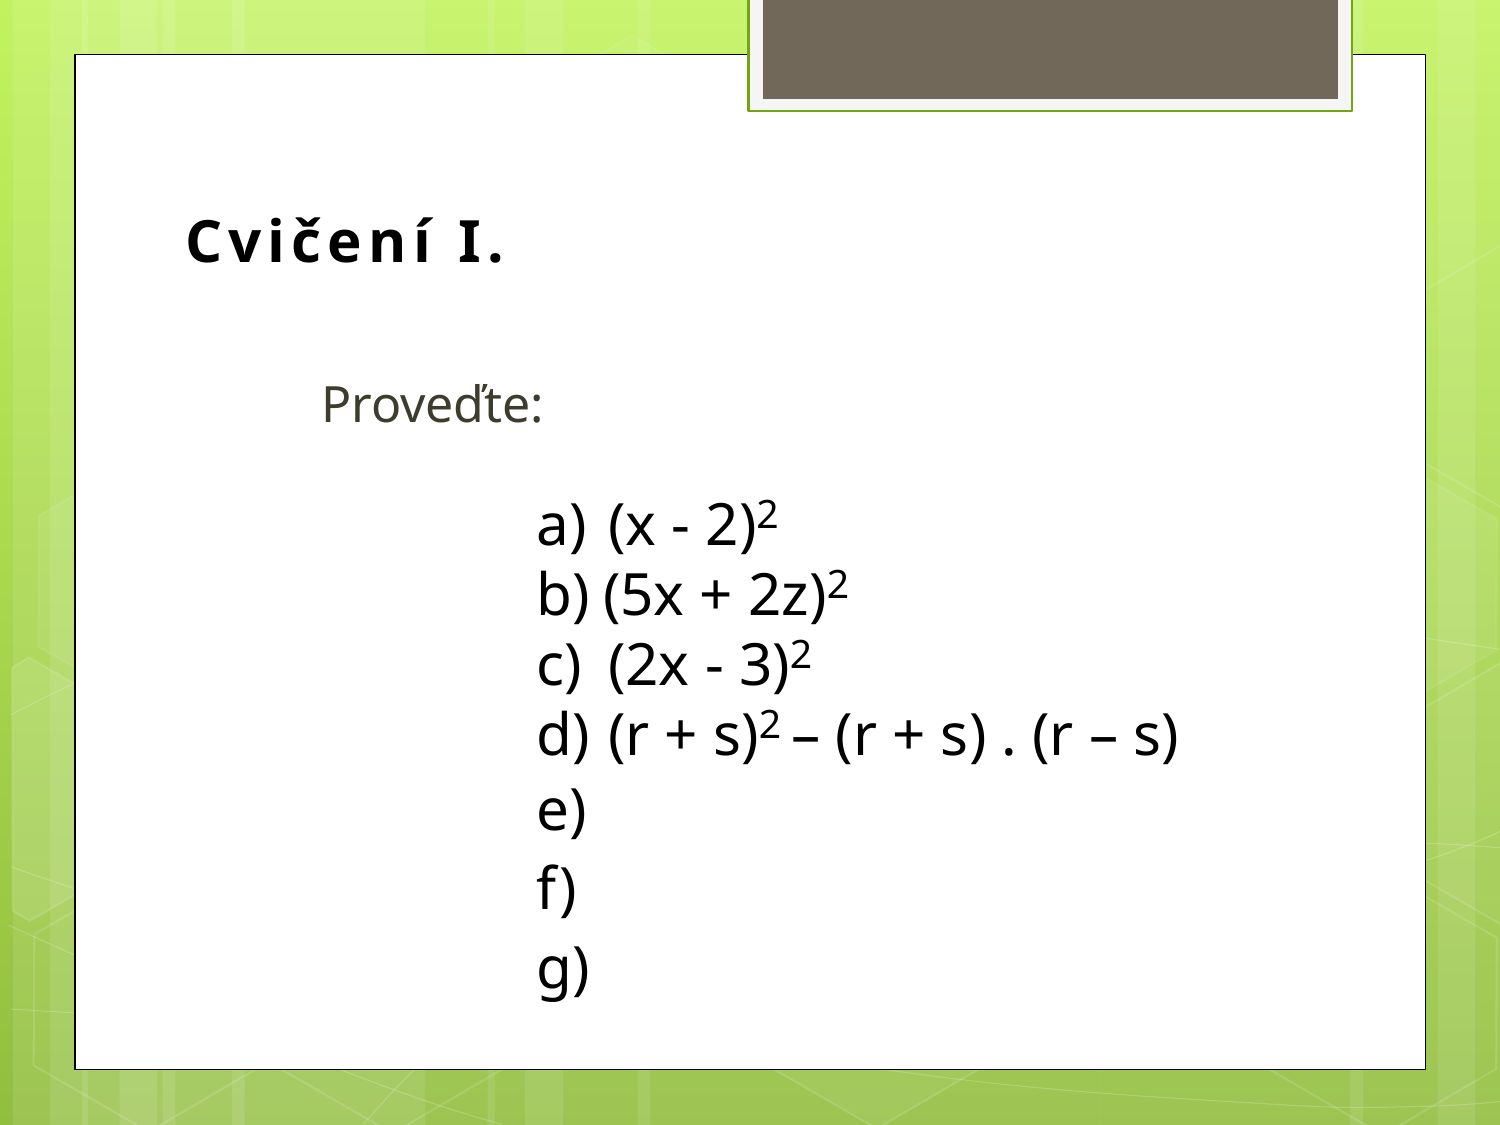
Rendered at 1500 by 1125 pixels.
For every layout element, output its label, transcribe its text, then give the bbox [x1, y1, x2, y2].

text_box Cvičení I. [170, 196, 520, 281]
text_box (x - 2)2 (5x + 2z)2 (2x - 3)2 (r + s)2 – (r + s) . (r – s) [521, 479, 1243, 943]
list Proveďte: [100, 361, 1451, 556]
